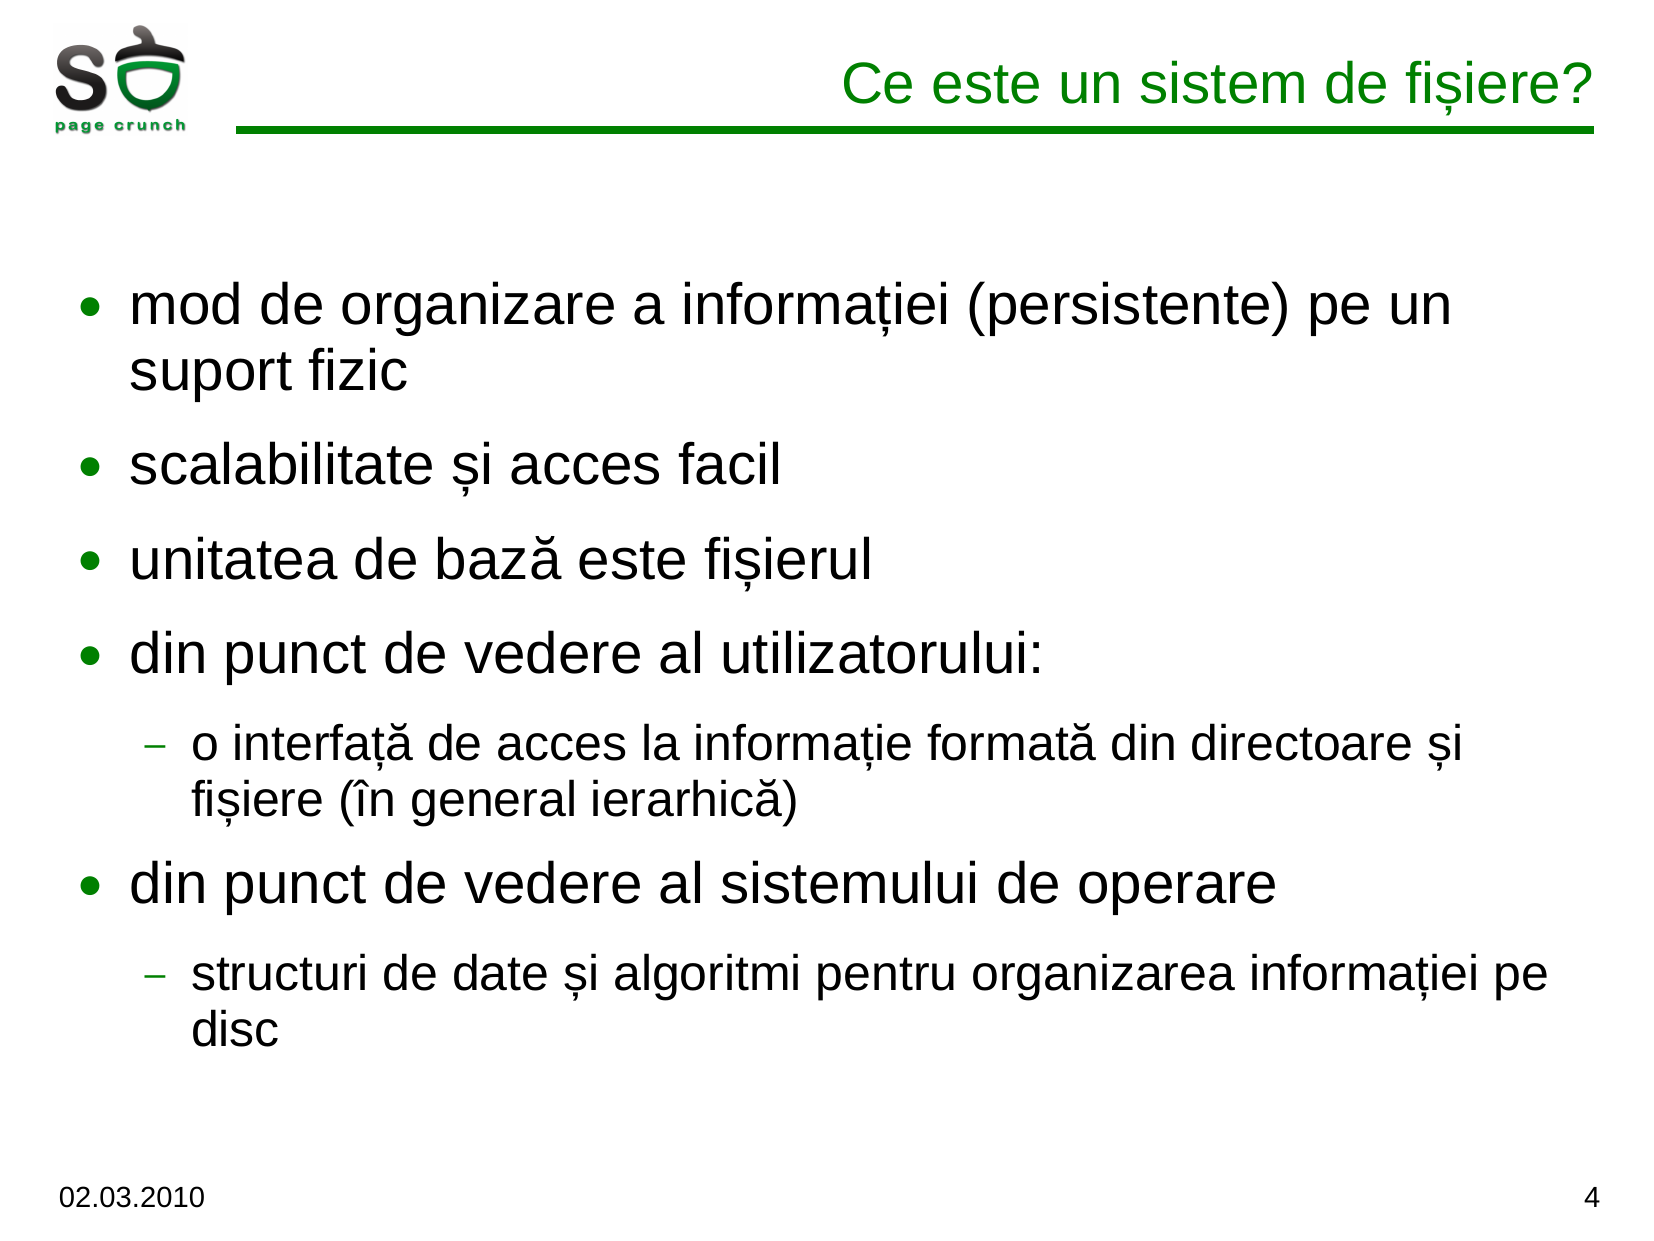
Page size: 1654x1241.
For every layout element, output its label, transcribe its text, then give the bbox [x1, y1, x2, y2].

title Ce este un sistem de fișiere? [236, 49, 1595, 119]
picture [53, 23, 188, 136]
list mod de organizare a informației (persistente) pe un suport fizic scalabilitate și acces facil unitatea de bază este fișierul din punct de vedere al utilizatorului: o interfață de acces la informație formată din directoare și fișiere (în general ierarhică) din punct de vedere al sistemului de operare structuri de date și algoritmi pentru organizarea informației pe disc [59, 177, 1595, 1152]
